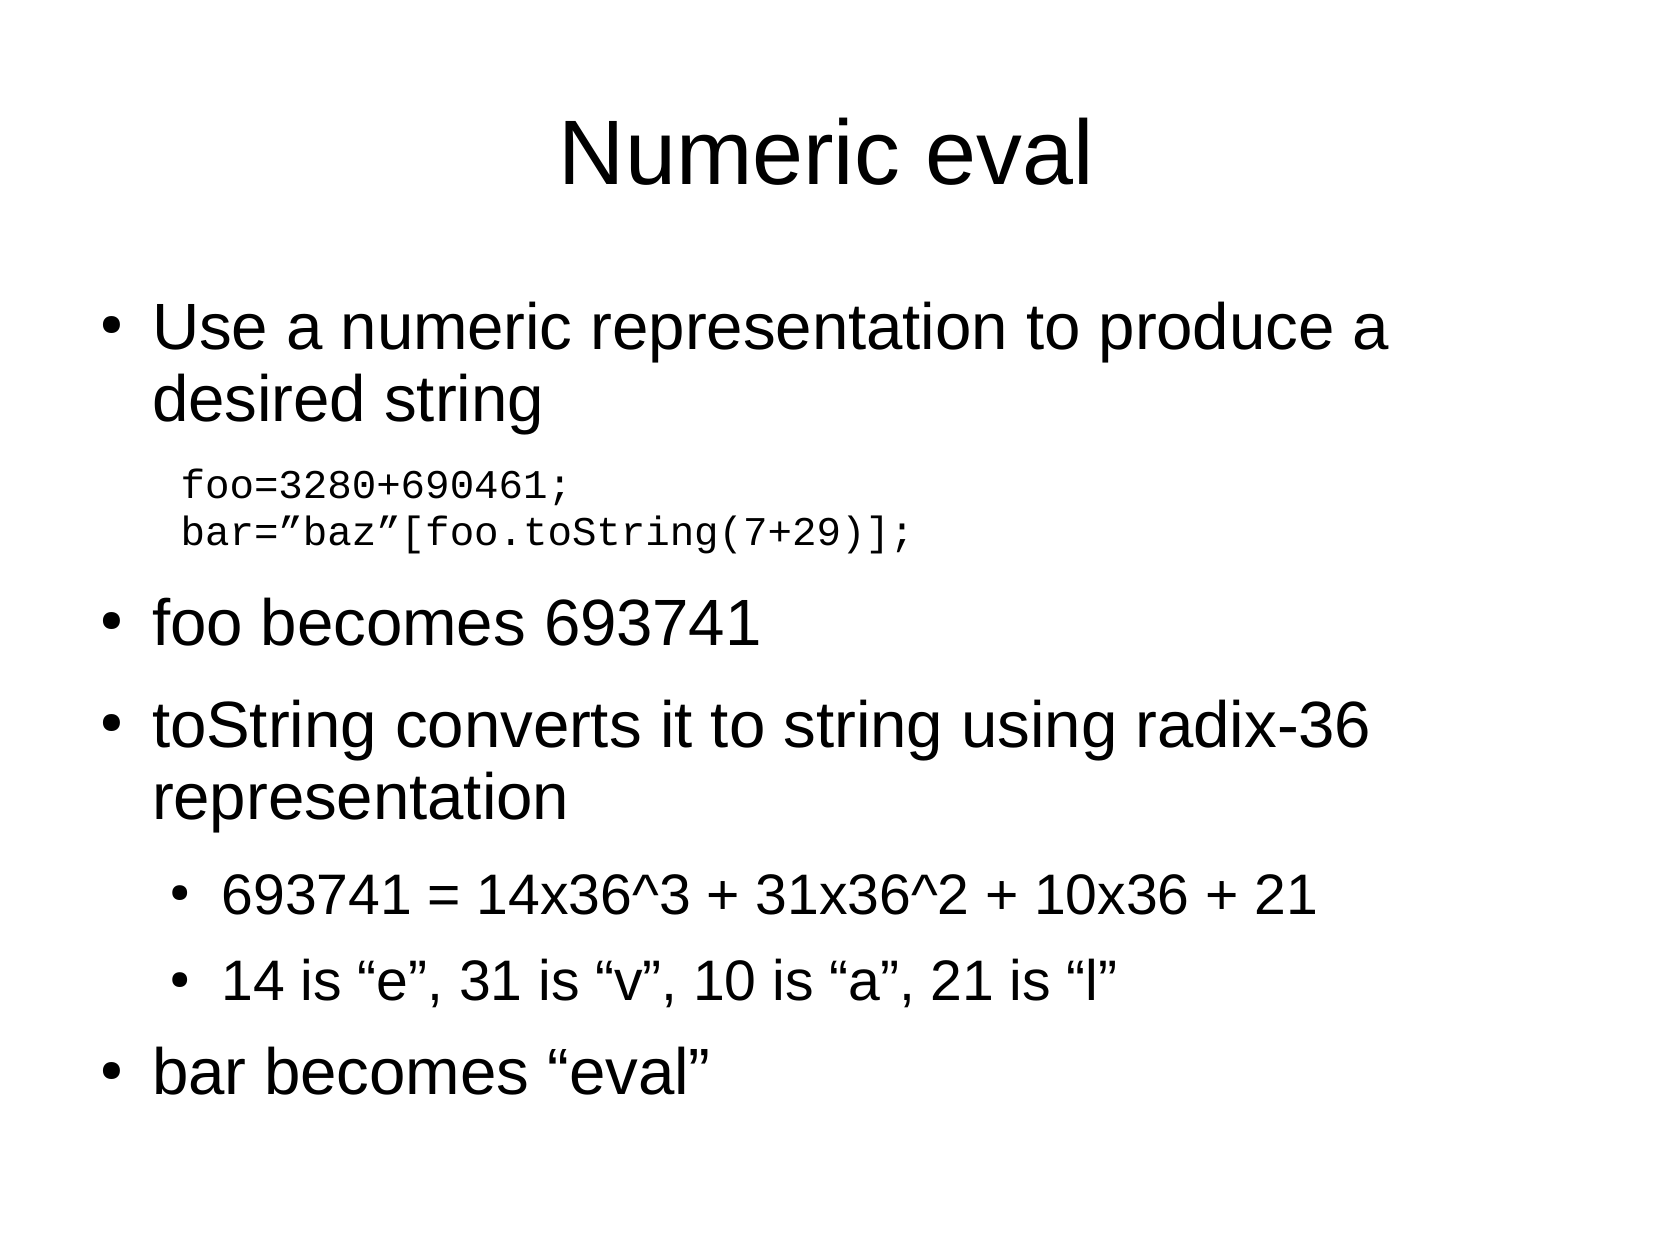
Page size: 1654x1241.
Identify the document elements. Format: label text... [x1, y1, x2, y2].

list Use a numeric representation to produce a desired string foo=3280+690461; bar=”baz”[foo.toString(7+29)]; foo becomes 693741 toString converts it to string using radix-36 representation 693741 = 14x36^3 + 31x36^2 + 10x36 + 21 14 is “e”, 31 is “v”, 10 is “a”, 21 is “l” bar becomes “eval” [82, 290, 1571, 1109]
title Numeric eval [82, 49, 1571, 257]
